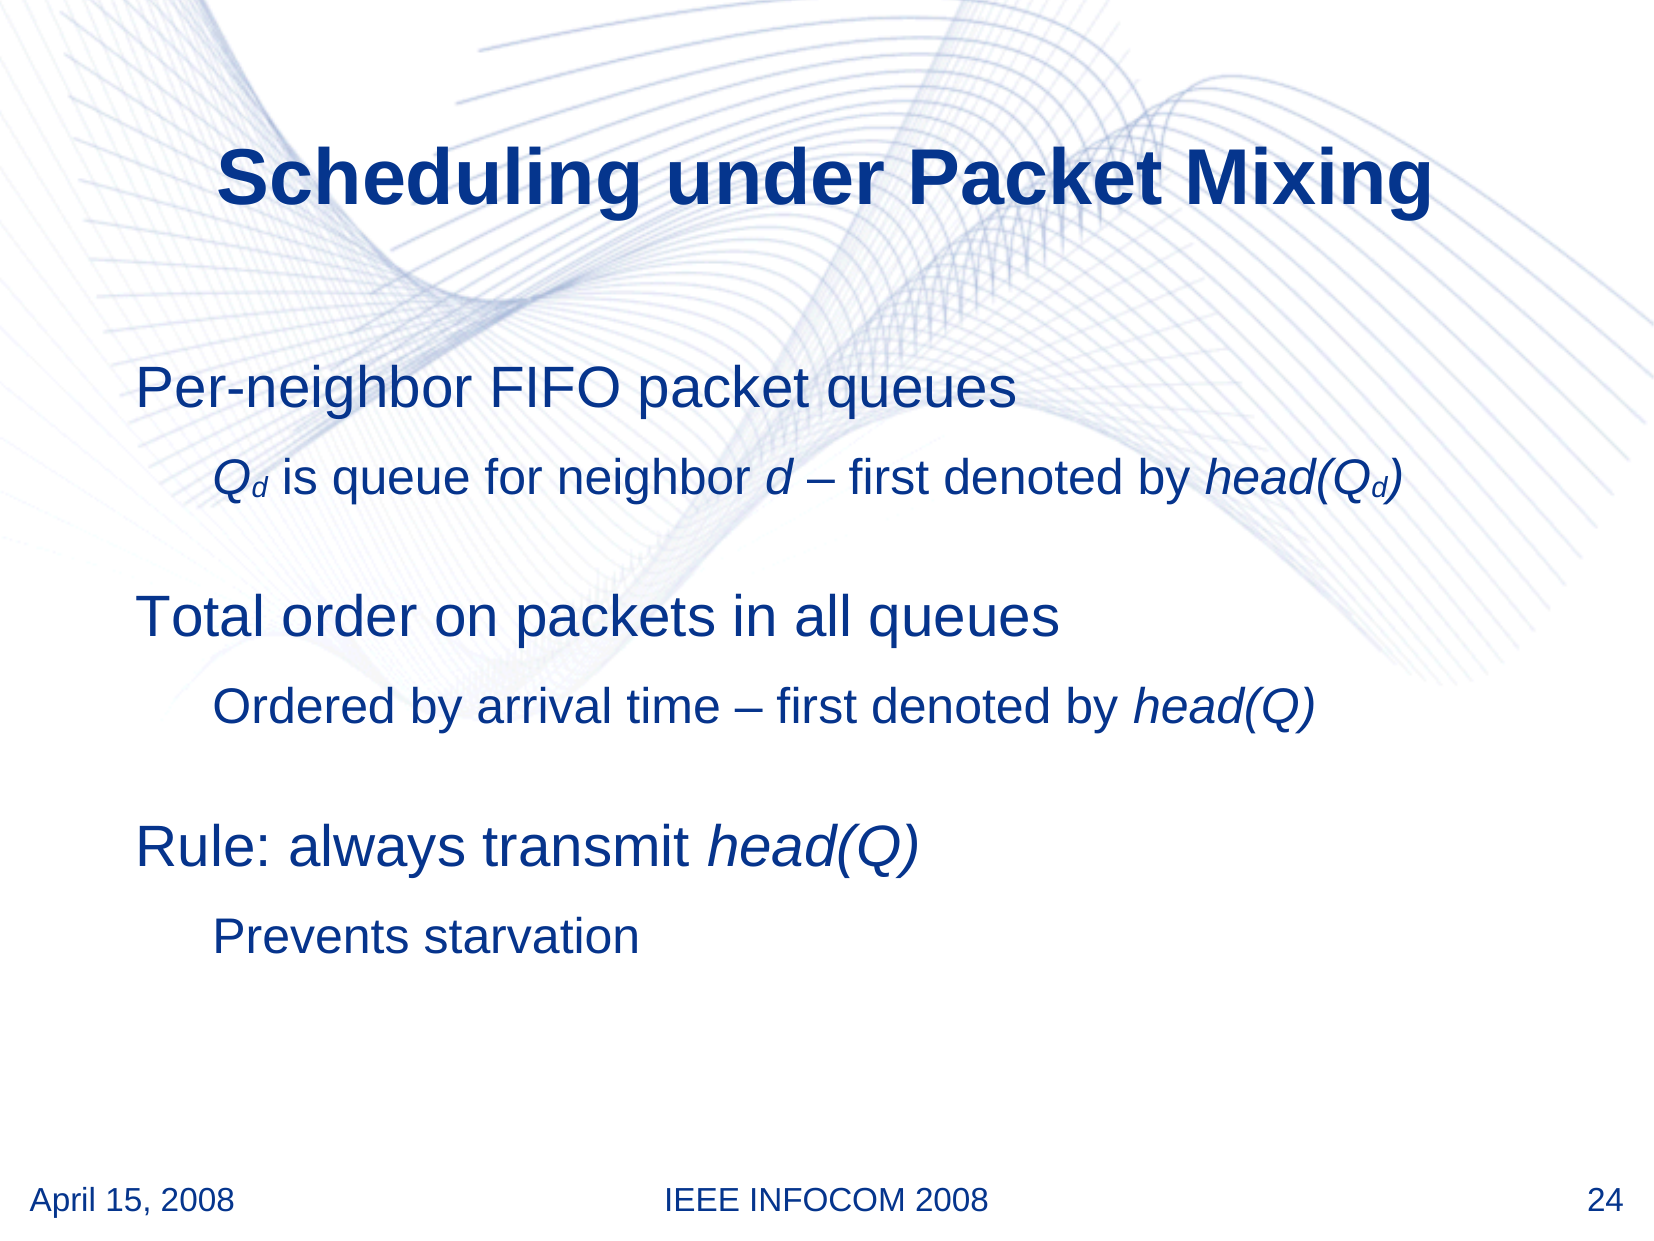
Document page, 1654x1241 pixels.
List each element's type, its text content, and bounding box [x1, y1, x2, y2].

title Scheduling under Packet Mixing [118, 66, 1536, 288]
picture [0, 0, 1654, 1241]
list Per-neighbor FIFO packet queues Qd is queue for neighbor d – first denoted by head(Qd) Total order on packets in all queues Ordered by arrival time – first denoted by head(Q) Rule: always transmit head(Q) Prevents starvation [118, 354, 1536, 1108]
